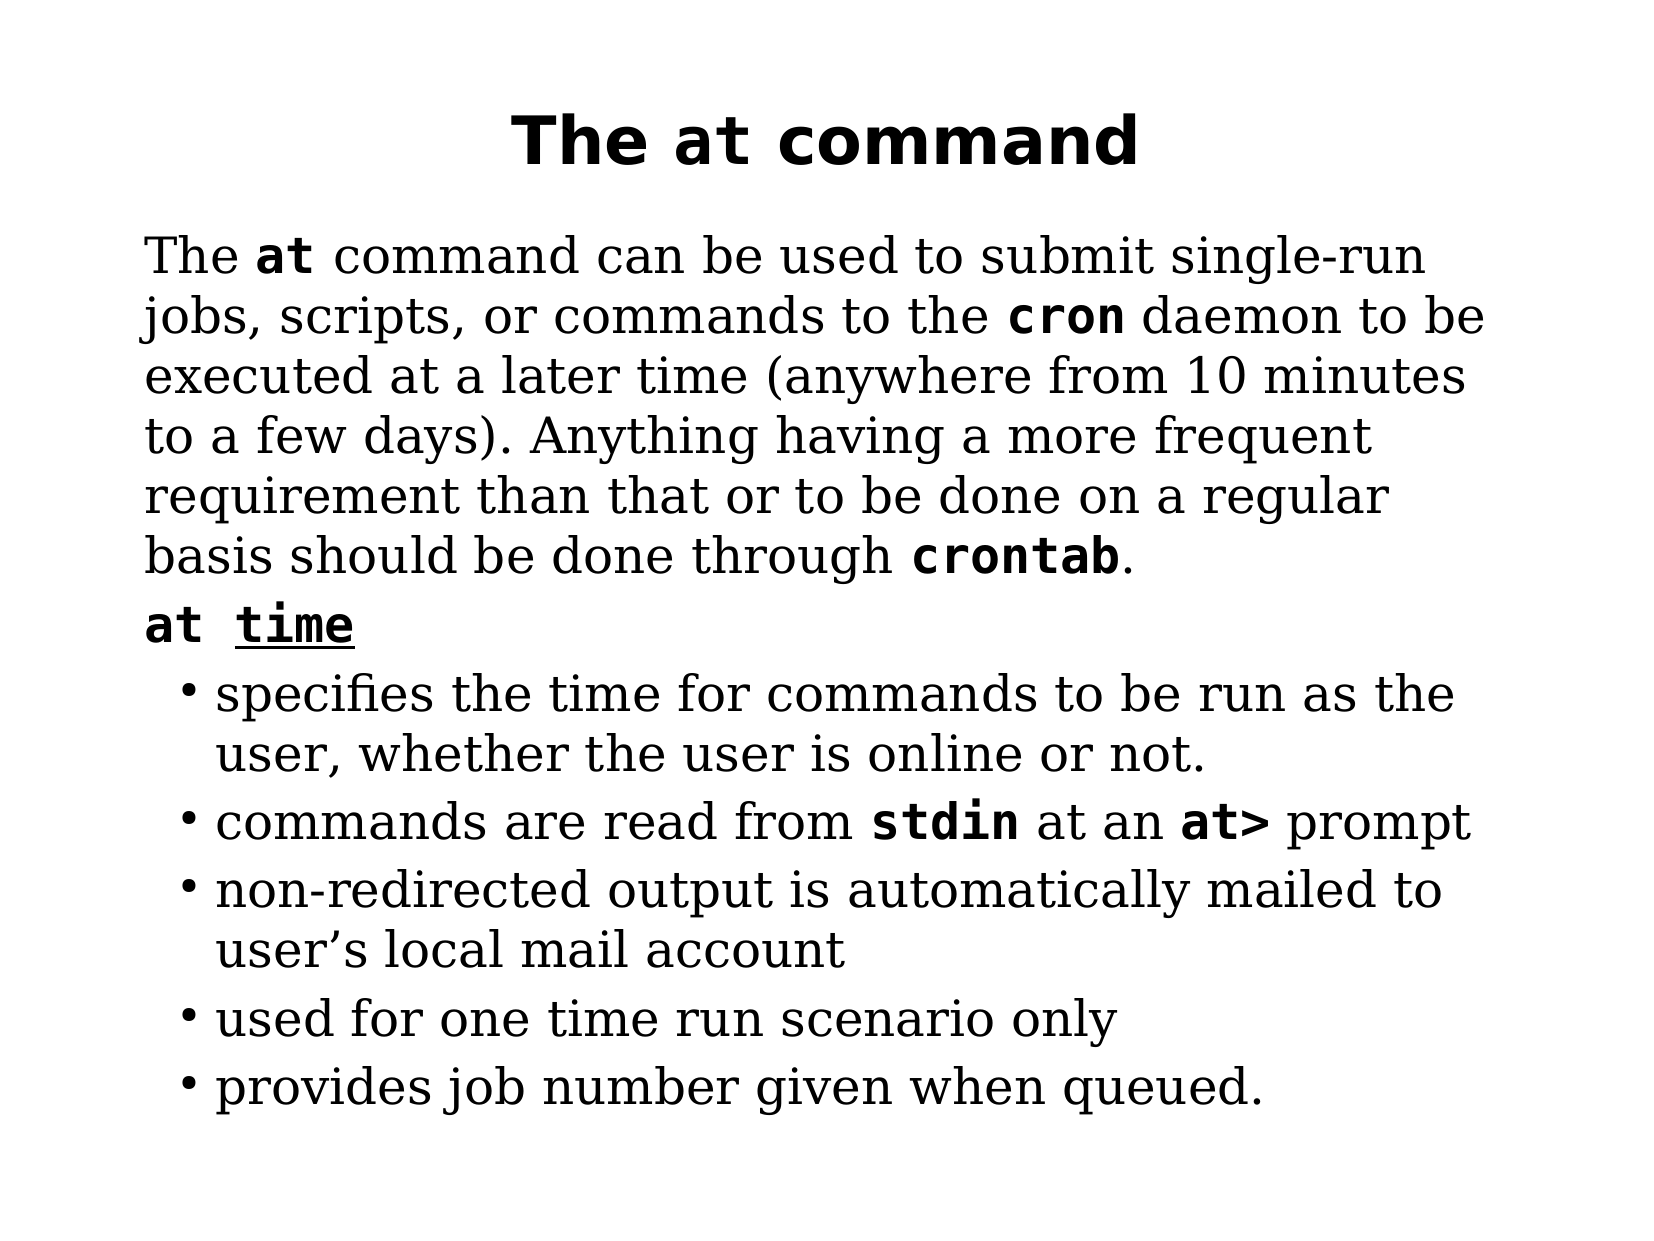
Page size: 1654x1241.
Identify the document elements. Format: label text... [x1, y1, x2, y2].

list The at command can be used to submit single-run jobs, scripts, or commands to the cron daemon to be executed at a later time (anywhere from 10 minutes to a few days). Anything having a more frequent requirement than that or to be done on a regular basis should be done through crontab. at time specifies the time for commands to be run as the user, whether the user is online or not. commands are read from stdin at an at> prompt non-redirected output is automatically mailed to user’s local mail account used for one time run scenario only provides job number given when queued. [129, 215, 1536, 1123]
title The at command [124, 68, 1530, 207]
